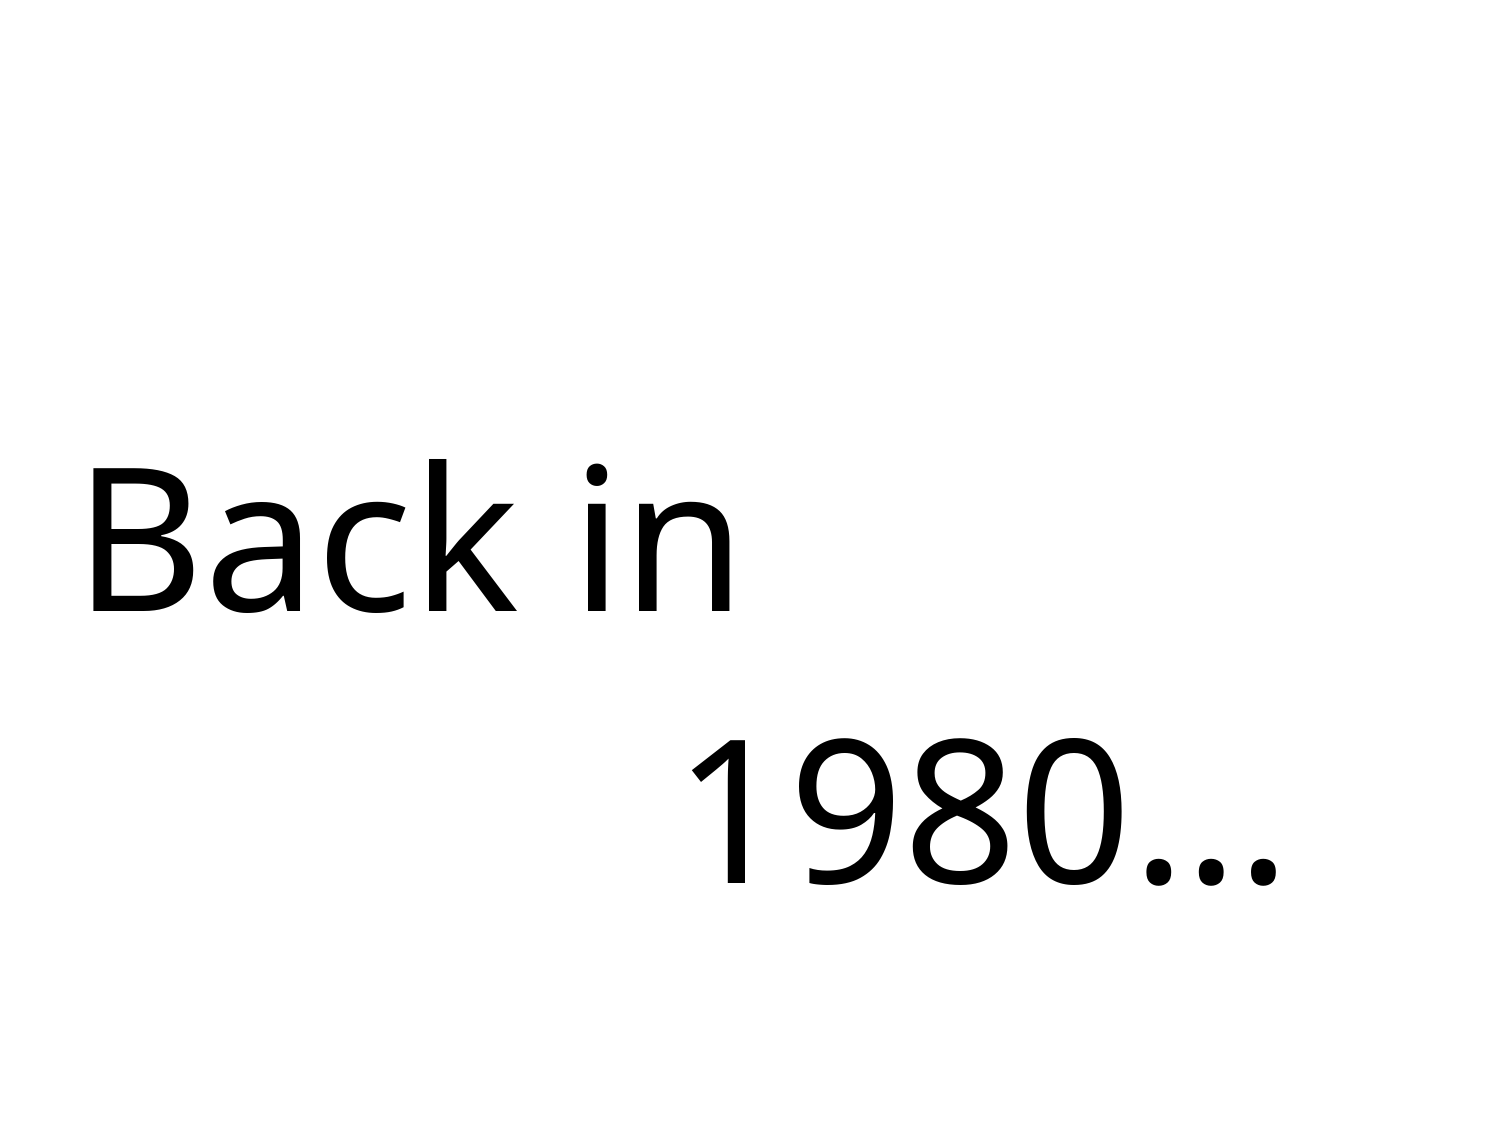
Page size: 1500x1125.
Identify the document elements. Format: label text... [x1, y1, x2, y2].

text_box Back in 1980… [60, 389, 1500, 1042]
